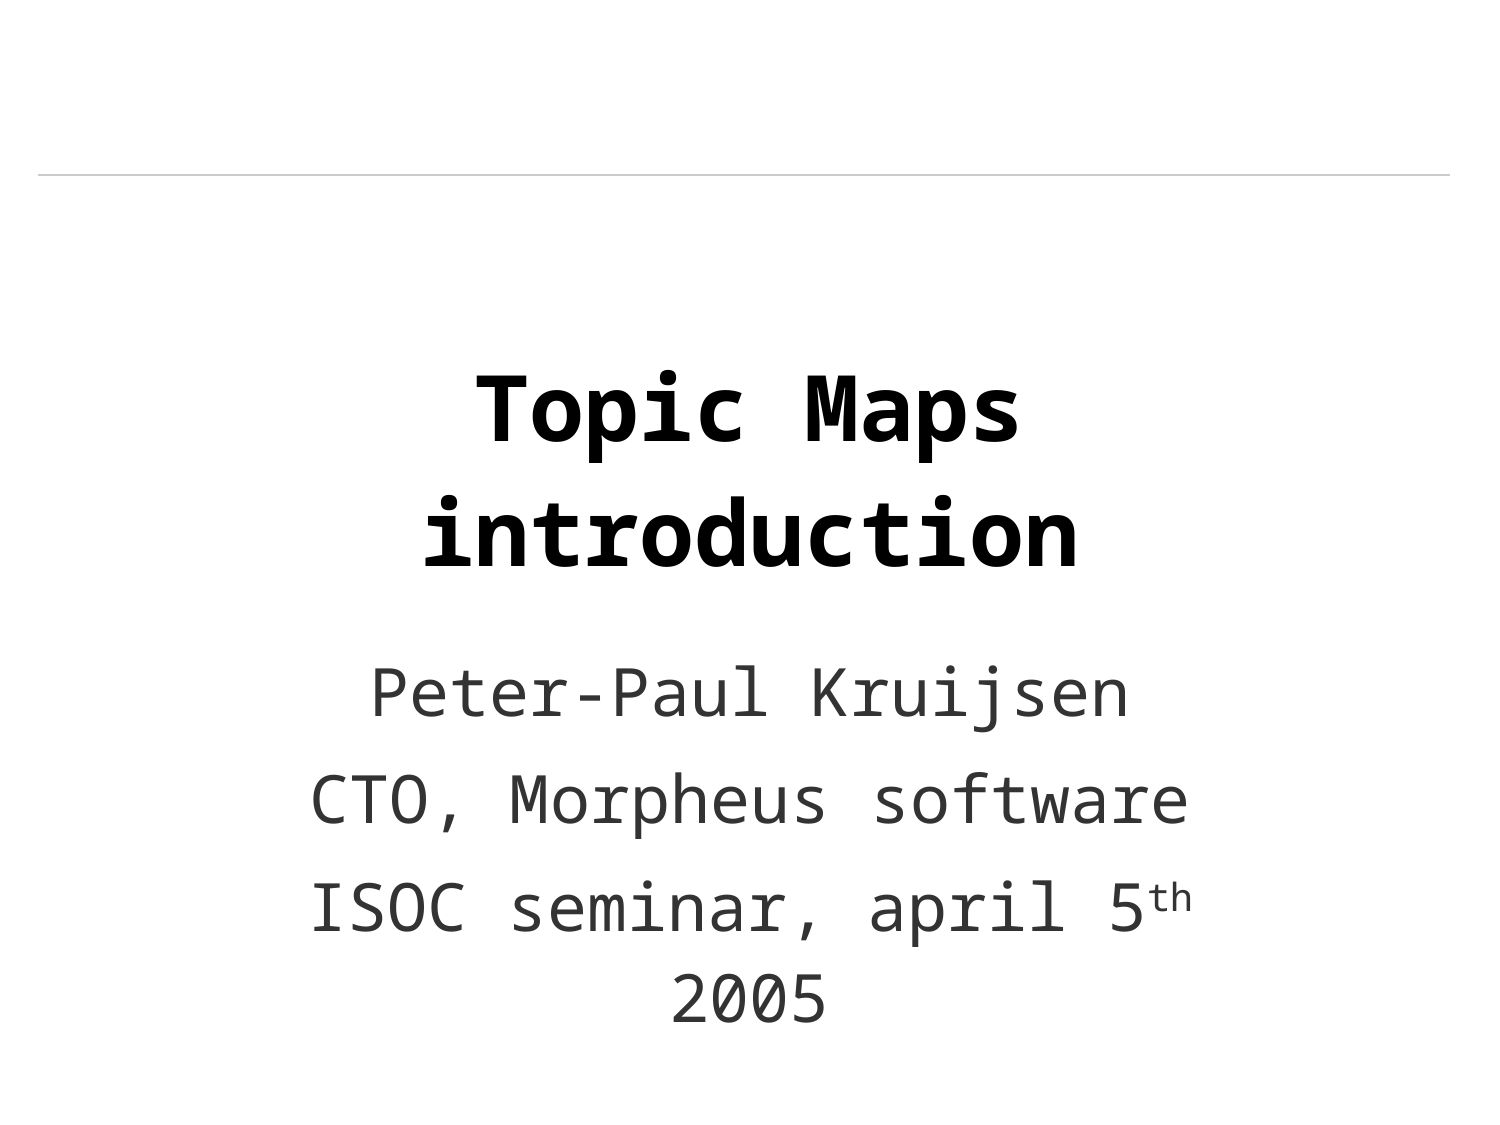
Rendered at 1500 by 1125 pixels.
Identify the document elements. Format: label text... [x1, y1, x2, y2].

subtitle Peter-Paul Kruijsen CTO, Morpheus software ISOC seminar, april 5th 2005 [225, 637, 1276, 927]
title Topic Maps introduction [112, 374, 1388, 563]
